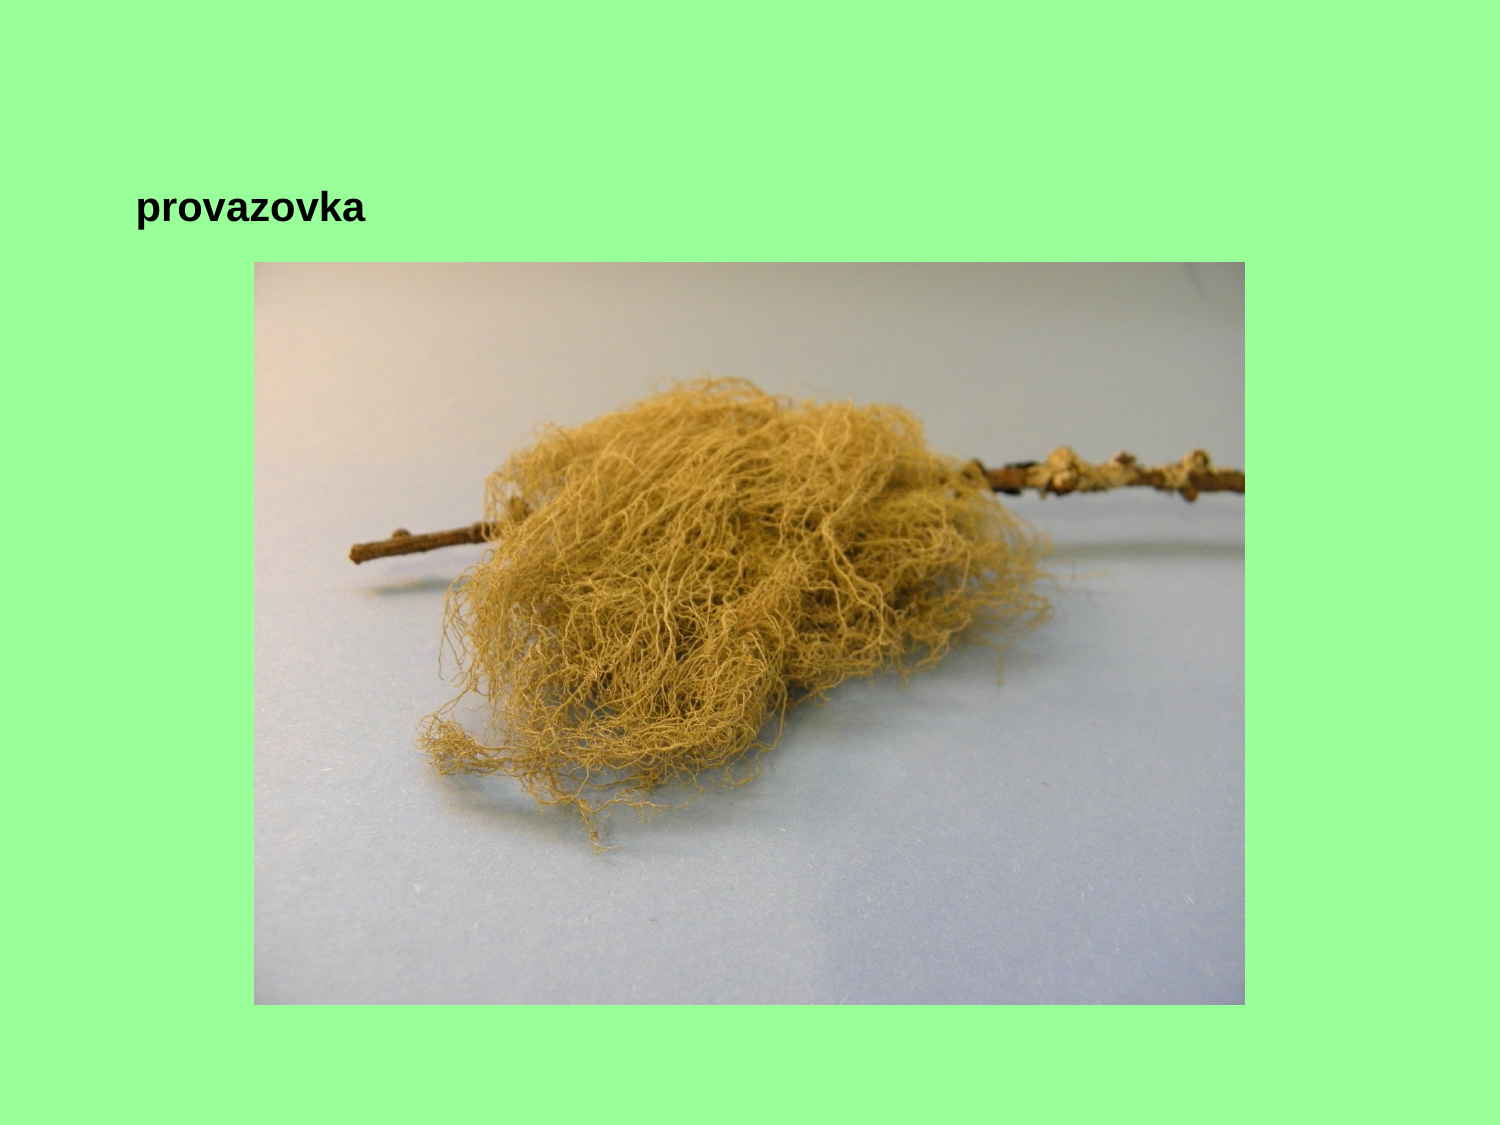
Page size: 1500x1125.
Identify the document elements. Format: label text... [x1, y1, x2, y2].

picture [254, 262, 1245, 1005]
text_box provazovka [120, 171, 381, 237]
